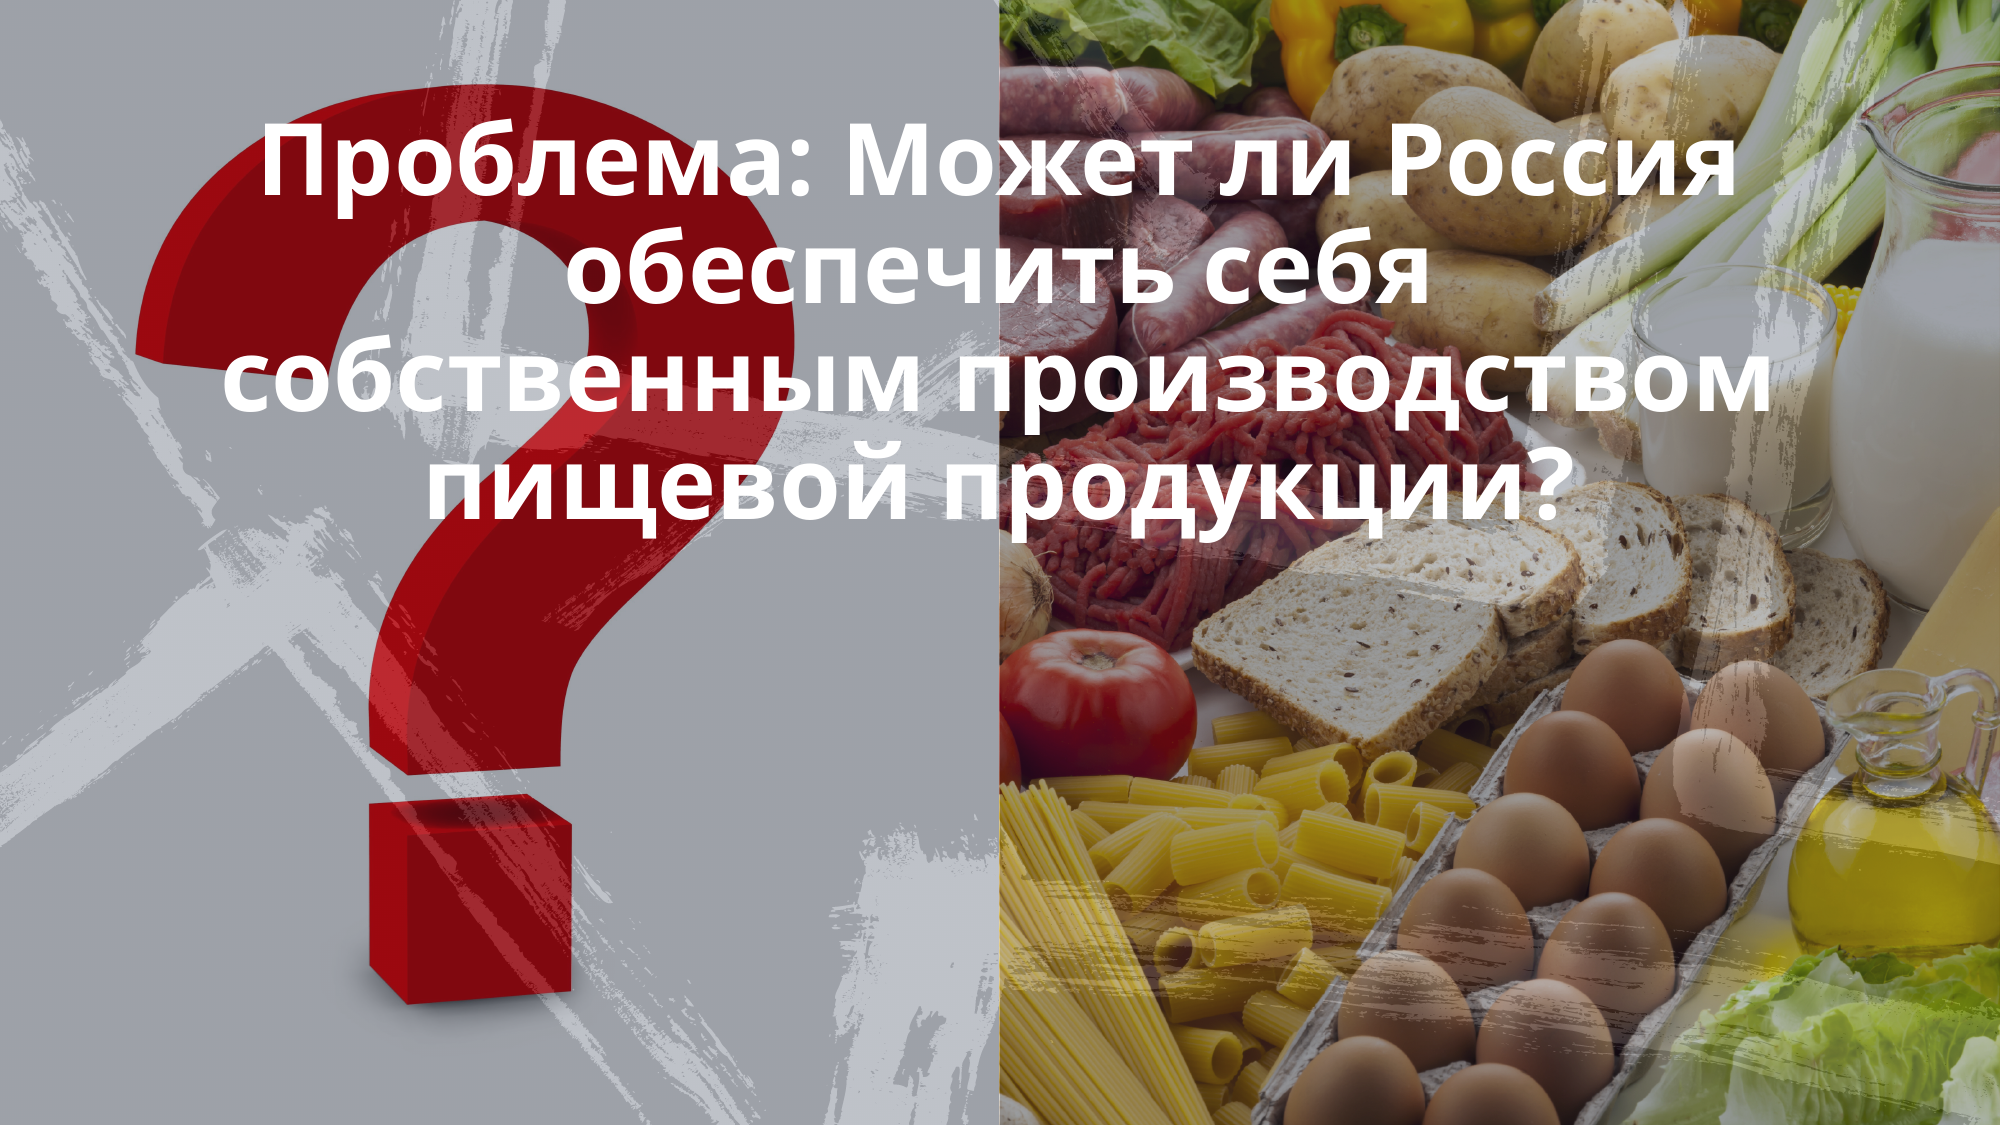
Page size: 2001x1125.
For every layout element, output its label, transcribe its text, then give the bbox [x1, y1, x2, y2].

picture [0, 0, 2000, 1125]
title Проблема: Может ли Россия обеспечить себя собственным производством пищевой продукции? [195, 90, 1804, 549]
